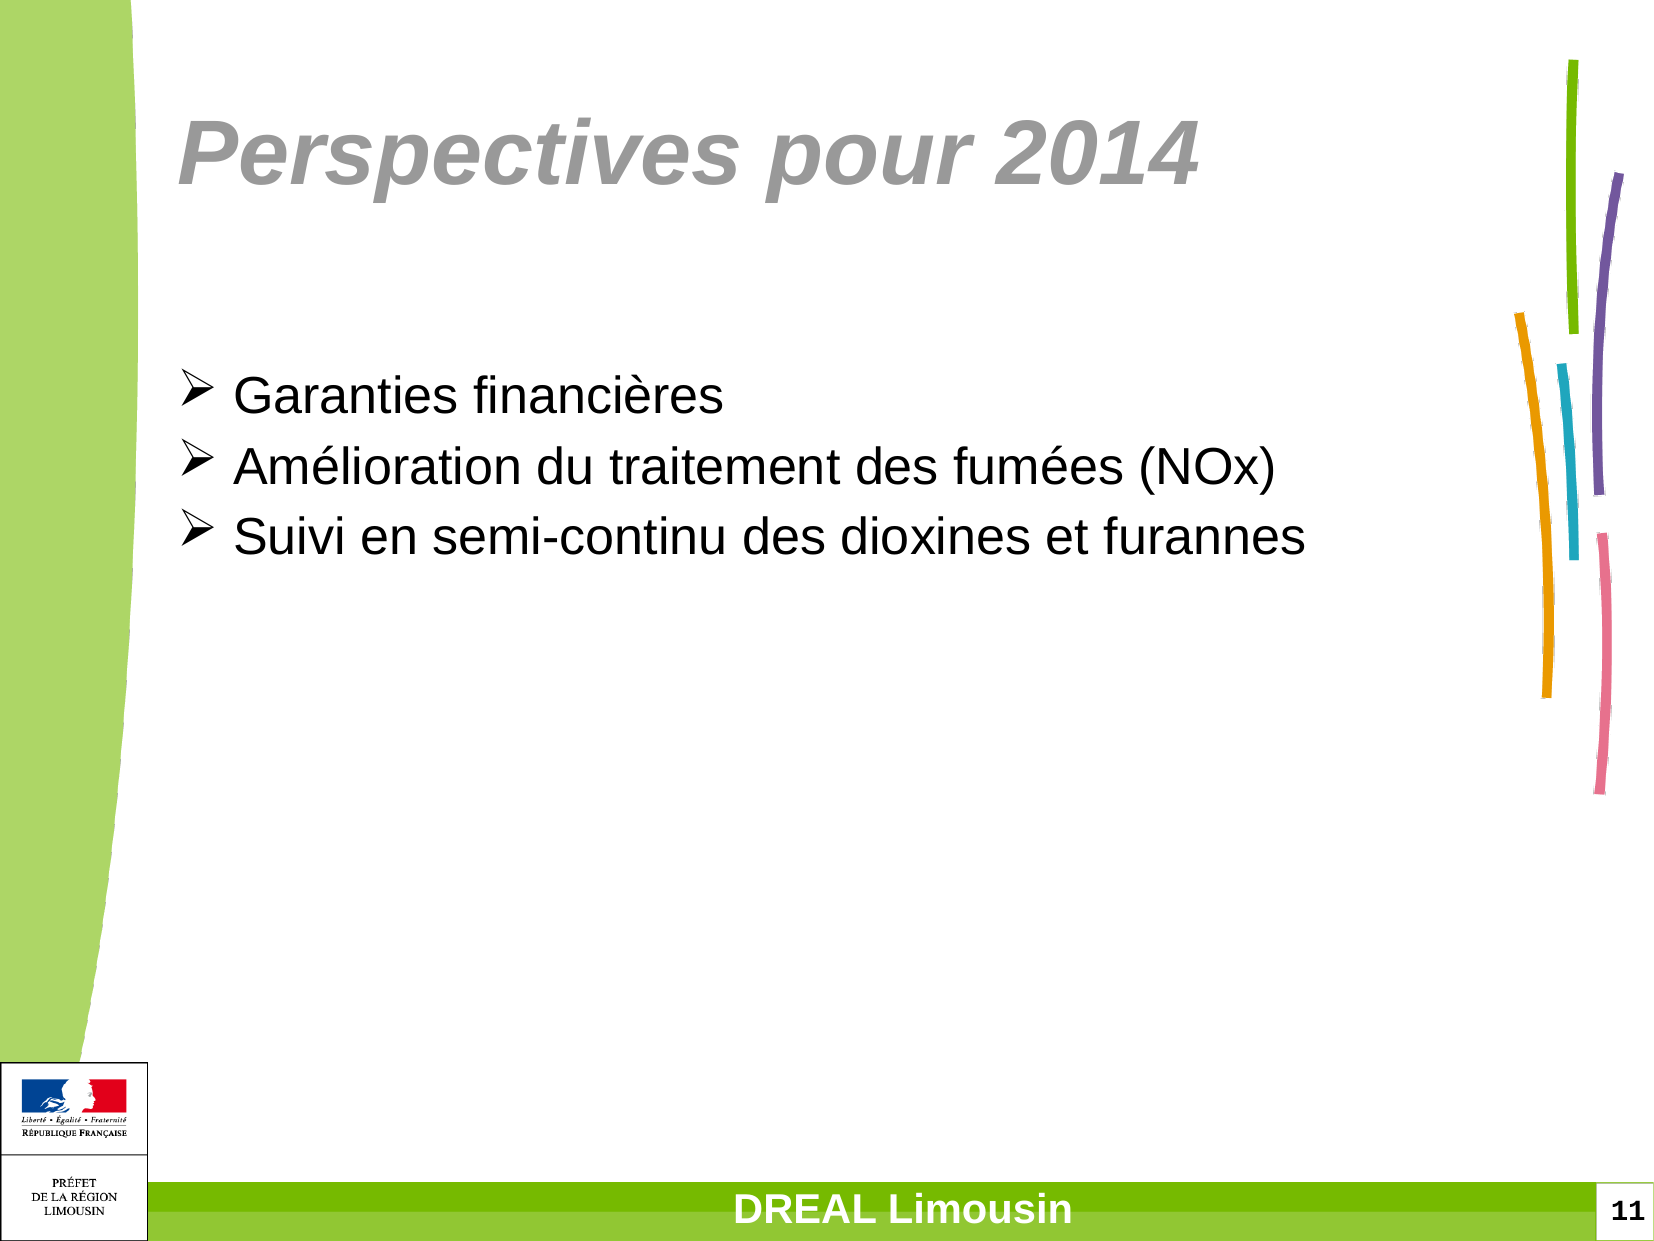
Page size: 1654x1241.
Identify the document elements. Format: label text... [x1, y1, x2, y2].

title Perspectives pour 2014 [177, 59, 1477, 260]
picture [0, 0, 1654, 1241]
list Garanties financières Amélioration du traitement des fumées (NOx) Suivi en semi-continu des dioxines et furannes [177, 295, 1447, 1241]
